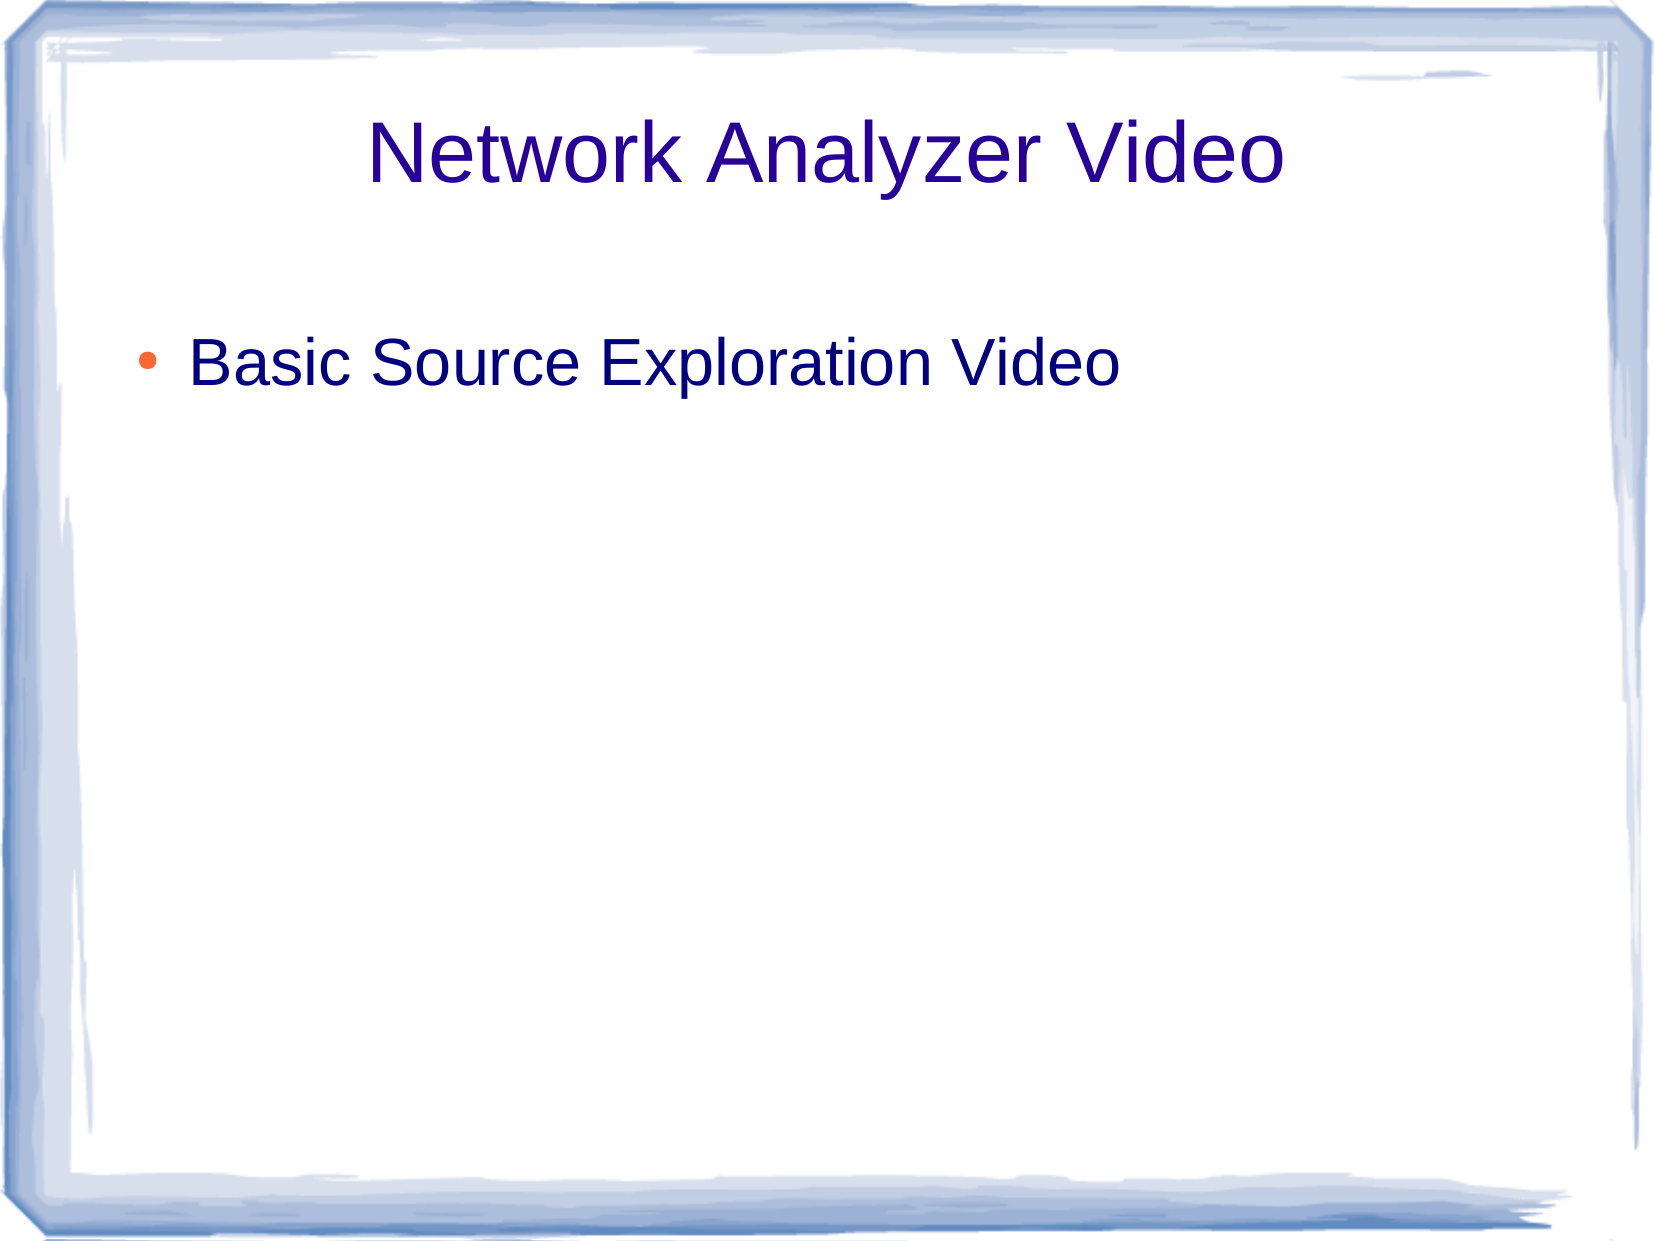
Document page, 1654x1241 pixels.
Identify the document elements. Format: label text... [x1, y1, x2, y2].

list Basic Source Exploration Video [118, 324, 1571, 1004]
picture [0, 0, 1654, 1241]
title Network Analyzer Video [82, 49, 1571, 257]
